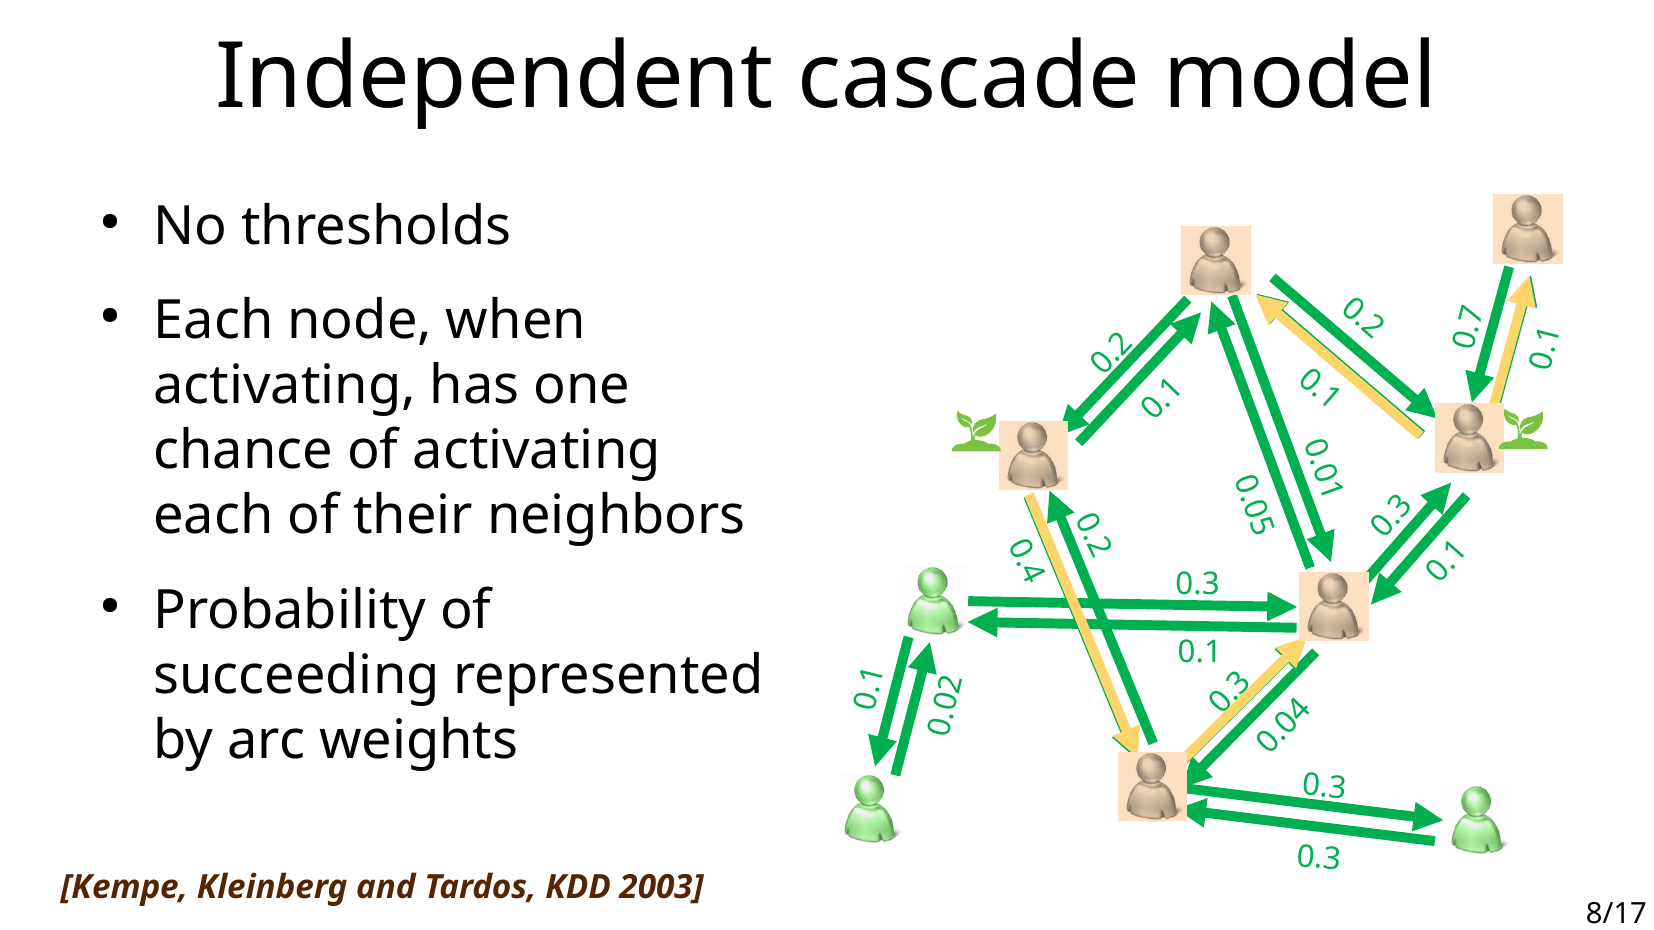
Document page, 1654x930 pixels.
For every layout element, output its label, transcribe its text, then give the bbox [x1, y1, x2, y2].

text_box [Kempe, Kleinberg and Tardos, KDD 2003] [45, 855, 1104, 913]
picture [1297, 572, 1369, 642]
picture [1493, 194, 1563, 265]
text_box 0.1 [1118, 349, 1208, 440]
text_box 0.1 [1279, 348, 1368, 431]
picture [1181, 226, 1251, 297]
picture [899, 566, 969, 636]
text_box 0.2 [1067, 304, 1158, 395]
text_box 0.3 [1356, 466, 1437, 558]
list No thresholds Each node, when activating, has one chance of activating each of their neighbors Probability of succeeding represented by arc weights [82, 189, 766, 826]
text_box 0.3 [1282, 827, 1364, 885]
text_box 0.05 [1217, 455, 1303, 579]
text_box 0.01 [1287, 418, 1373, 542]
text_box 0.04 [1233, 661, 1343, 773]
picture [1443, 785, 1512, 855]
text_box 0.3 [1186, 643, 1267, 724]
text_box 0.3 [1374, 518, 1389, 532]
picture [836, 774, 905, 844]
text_box 0.3 [1220, 677, 1276, 734]
title Independent cascade model [82, 7, 1571, 137]
text_box 0.1 [1165, 625, 1243, 676]
text_box 0.1 [1403, 511, 1492, 603]
text_box 0.3 [1162, 556, 1241, 607]
text_box 0.4 [991, 519, 1063, 610]
text_box 0.7 [1433, 279, 1502, 367]
text_box 0.3 [1287, 756, 1370, 814]
text_box 0.1 [834, 640, 902, 728]
text_box 0.1 [1509, 301, 1578, 388]
picture [1434, 402, 1548, 473]
text_box 0.02 [908, 640, 982, 754]
text_box 0.3 [1211, 693, 1227, 708]
picture [1115, 752, 1187, 823]
text_box 0.2 [1322, 274, 1414, 363]
text_box 0.2 [1057, 492, 1137, 584]
picture [952, 410, 1070, 490]
